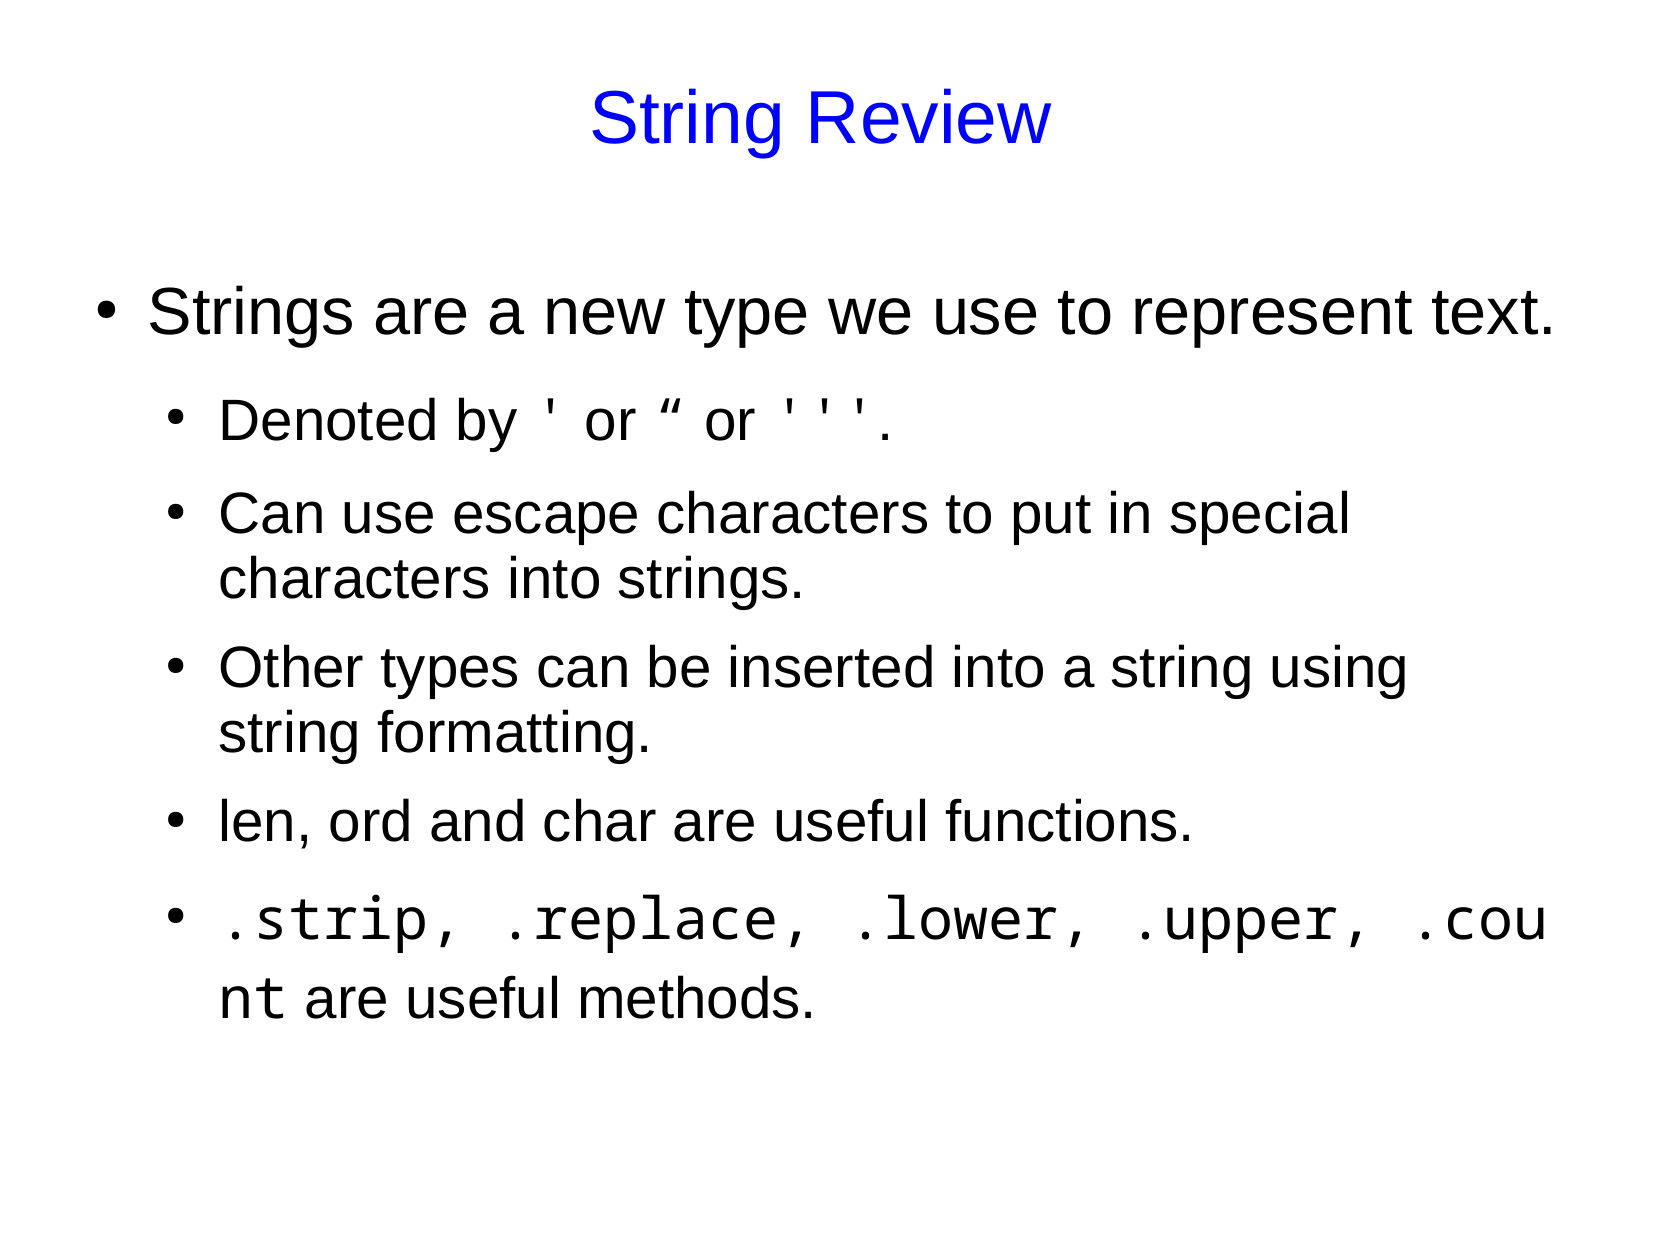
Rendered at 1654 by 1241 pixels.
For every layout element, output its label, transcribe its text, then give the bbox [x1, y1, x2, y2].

title String Review [76, 58, 1565, 178]
list Strings are a new type we use to represent text. Denoted by ' or “ or '''. Can use escape characters to put in special characters into strings. Other types can be inserted into a string using string formatting. len, ord and char are useful functions. .strip, .replace, .lower, .upper, .count are useful methods. [76, 274, 1565, 1093]
